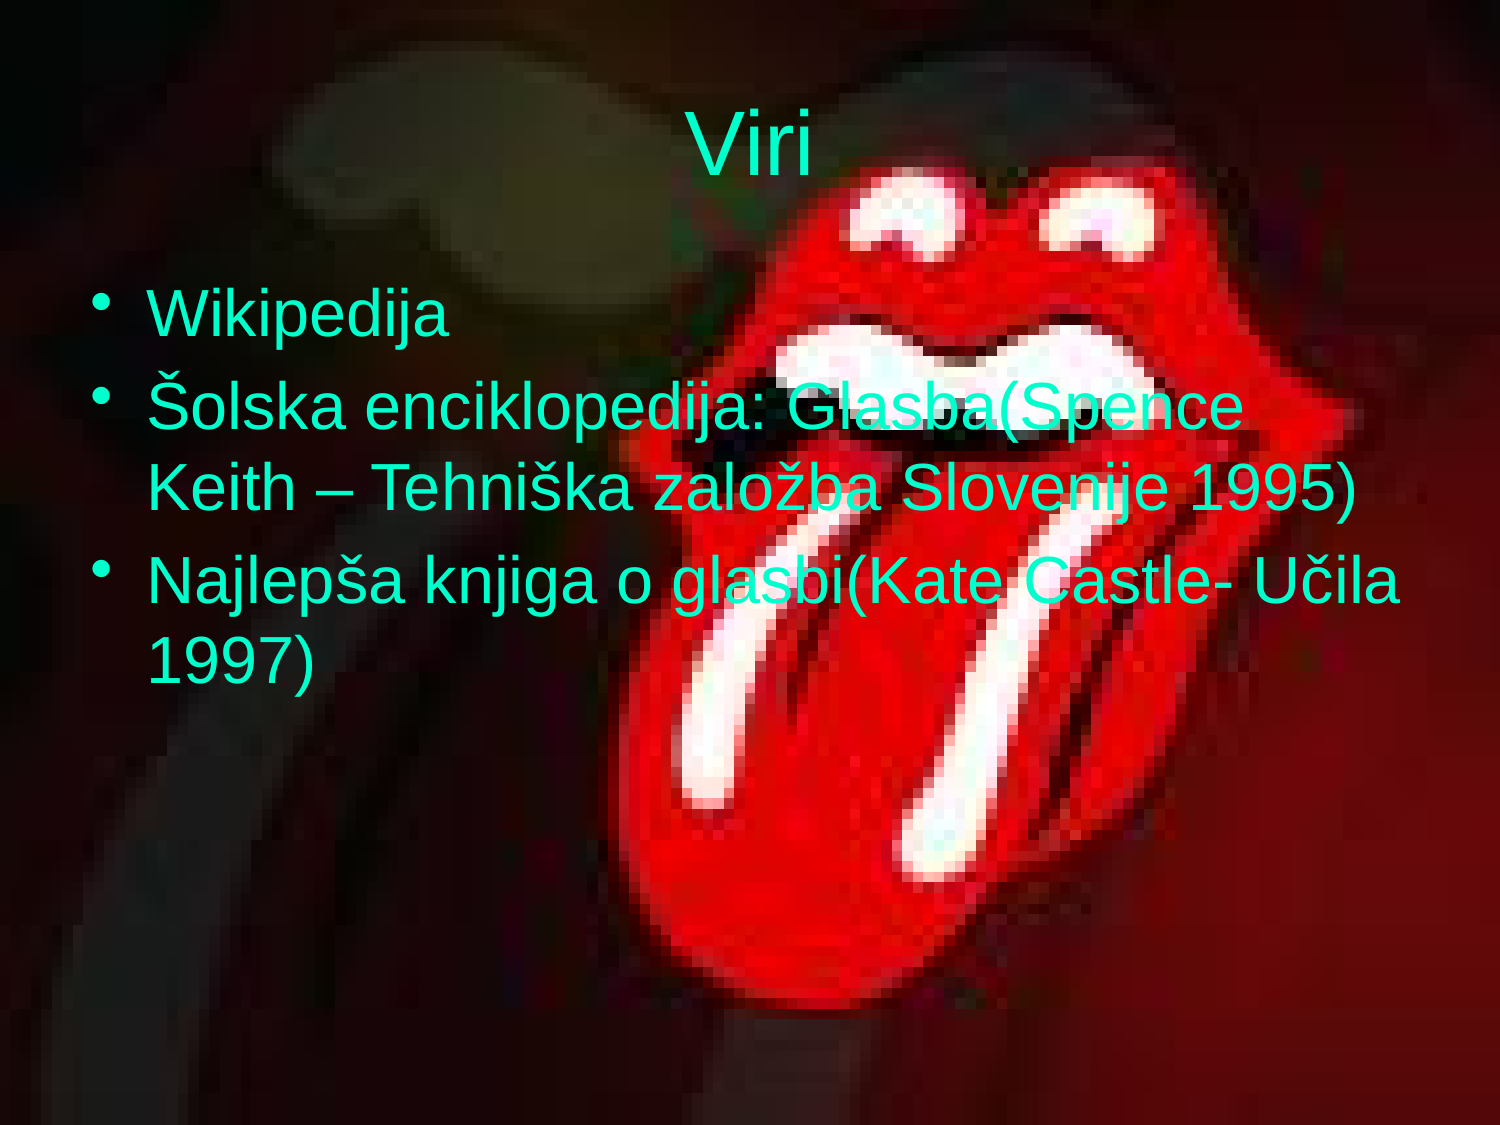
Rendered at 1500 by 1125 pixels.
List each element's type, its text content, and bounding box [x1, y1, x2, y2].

picture [0, 0, 1500, 1125]
title Viri [75, 45, 1425, 233]
list Wikipedija Šolska enciklopedija: Glasba(Spence Keith – Tehniška založba Slovenije 1995) Najlepša knjiga o glasbi(Kate Castle- Učila 1997) [75, 262, 1425, 1005]
